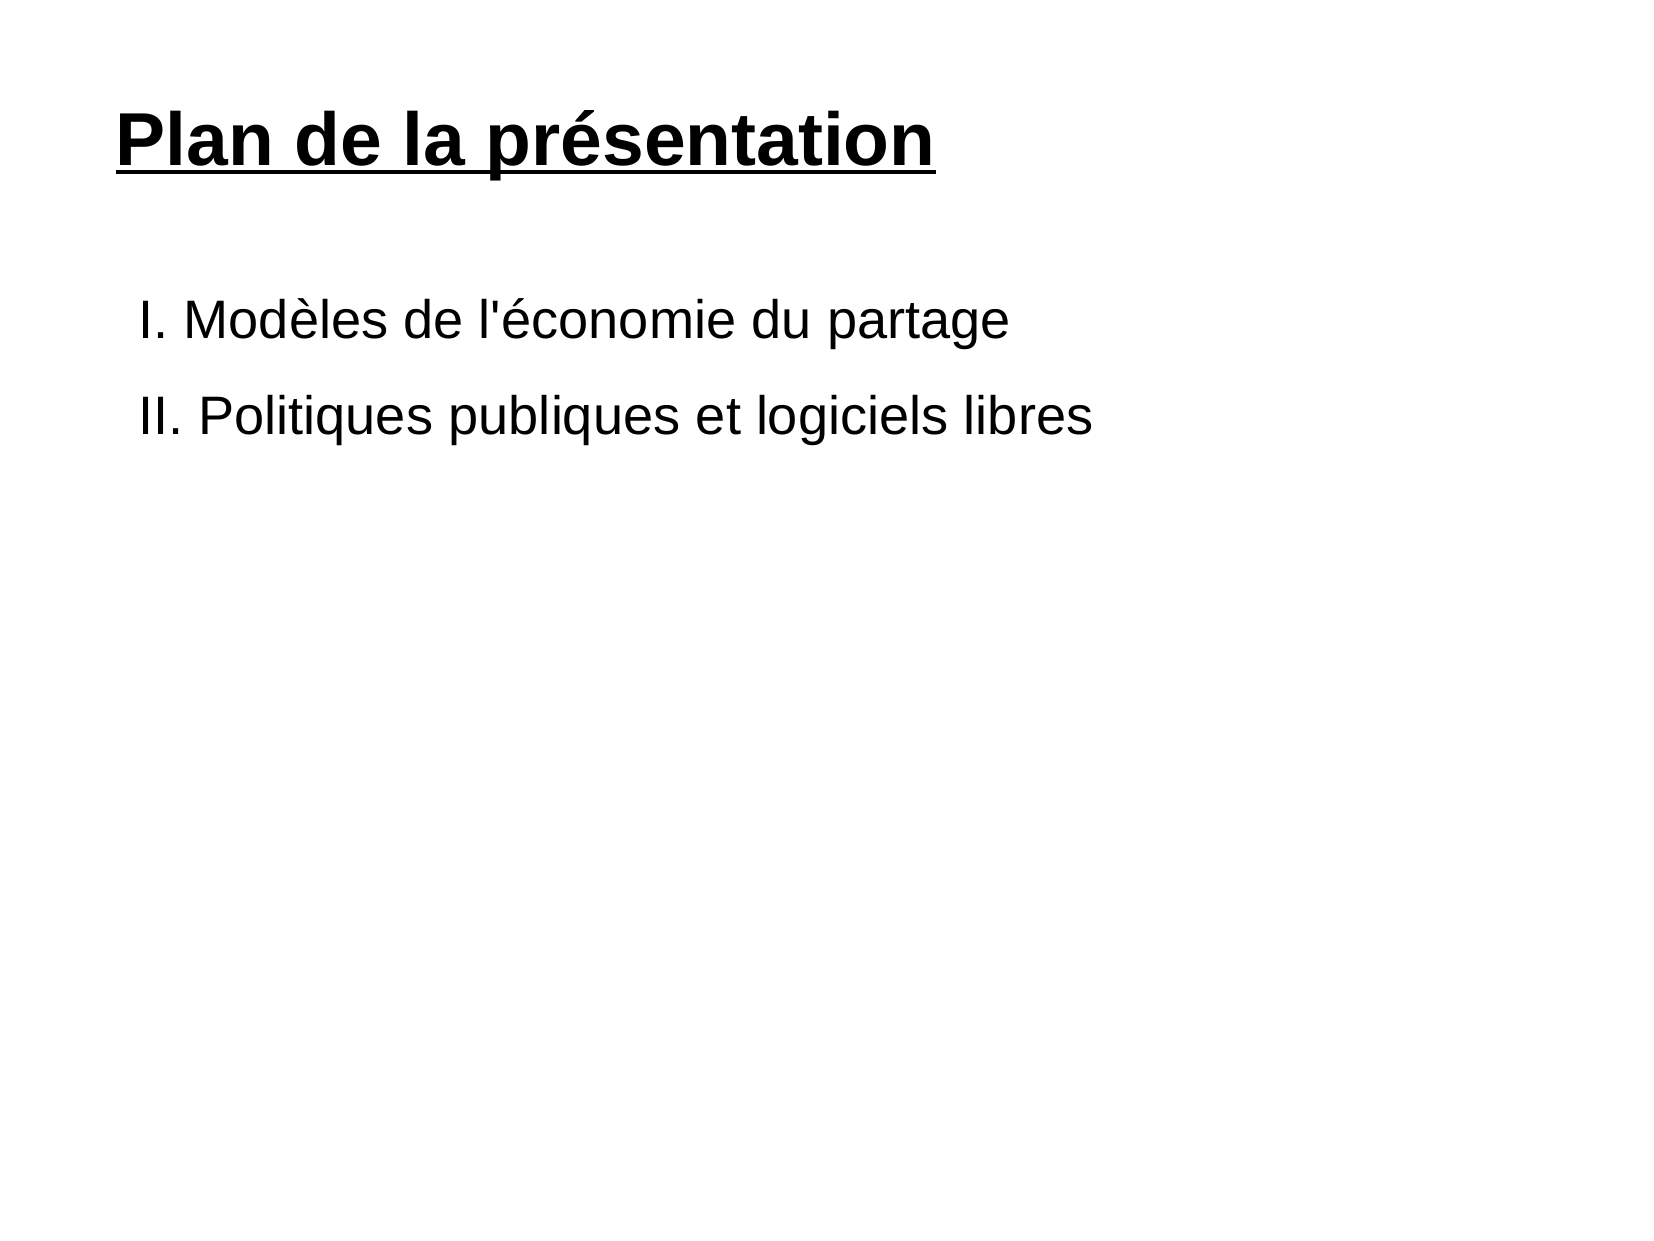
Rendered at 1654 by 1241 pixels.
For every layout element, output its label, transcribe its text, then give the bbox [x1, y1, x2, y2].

text_box I. Modèles de l'économie du partage II. Politiques publiques et logiciels libres [123, 281, 1419, 829]
title Plan de la présentation [74, 32, 1563, 240]
